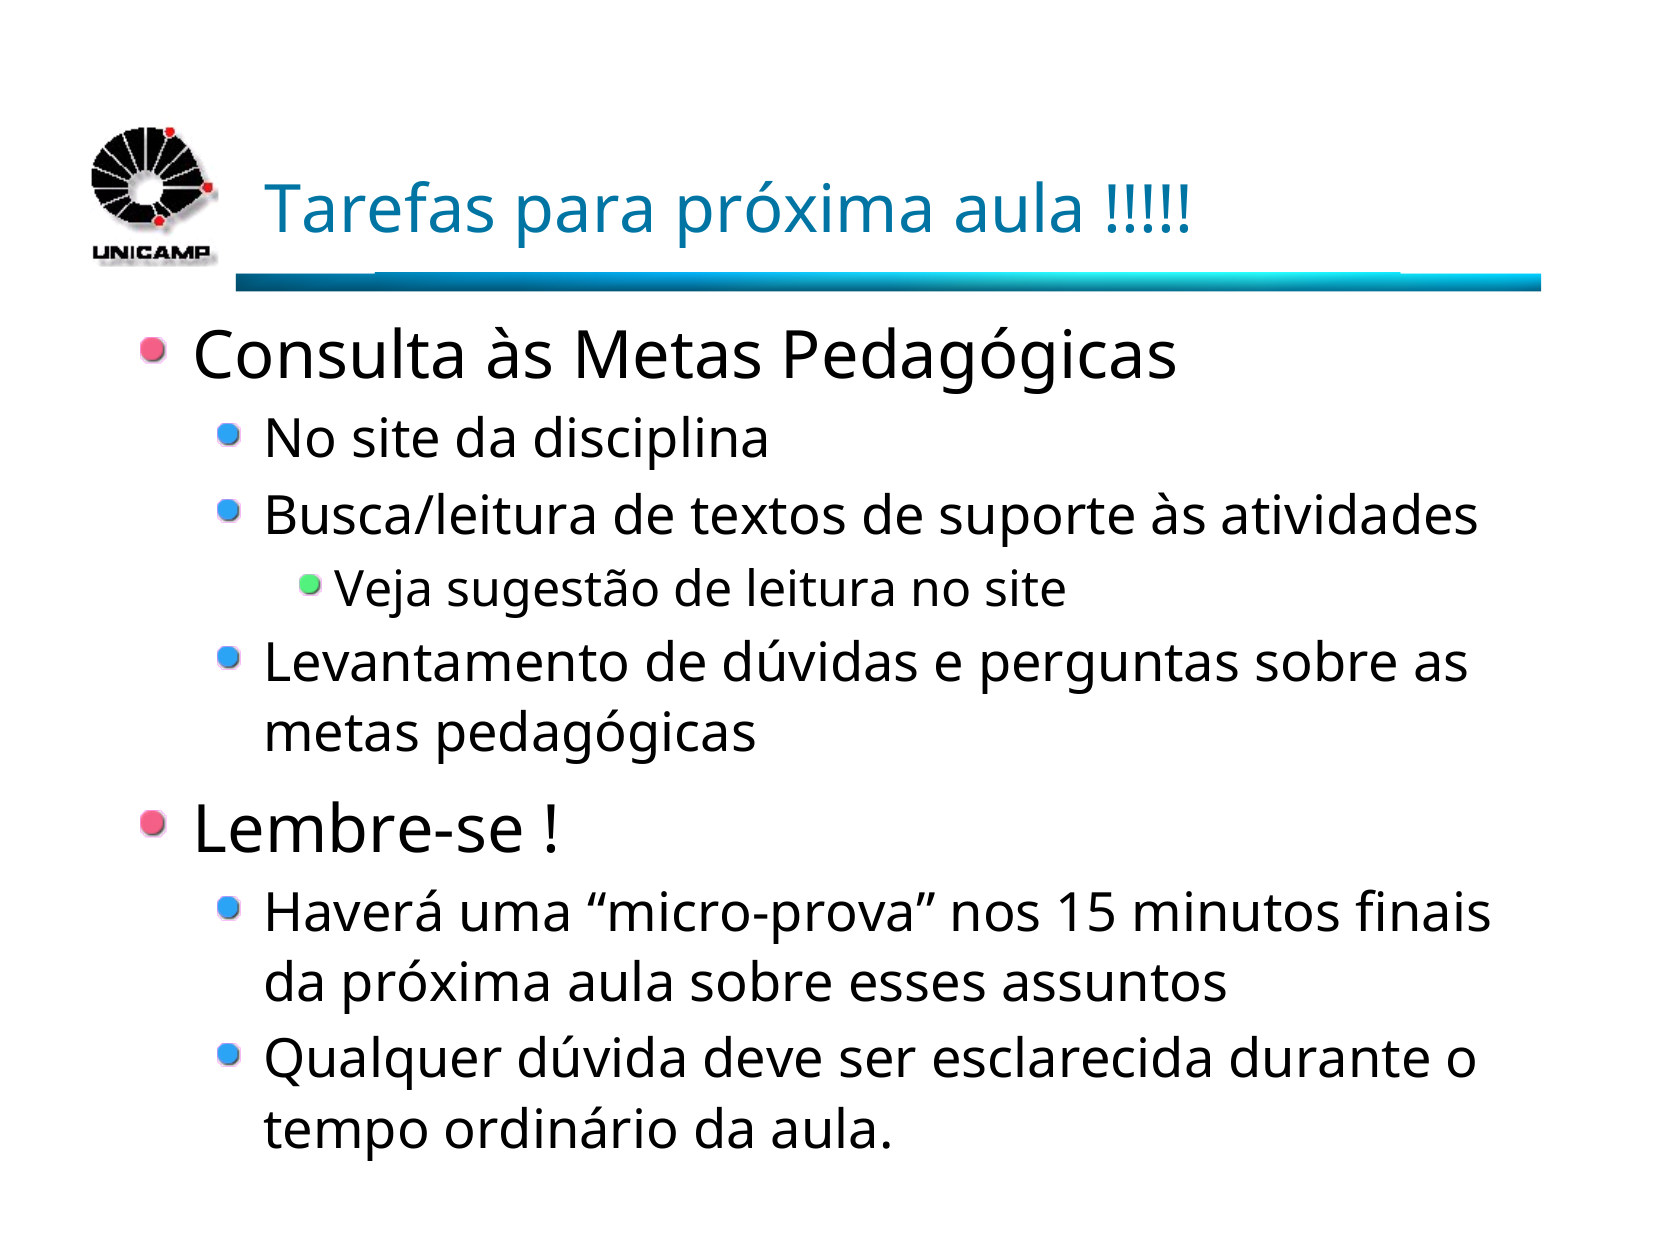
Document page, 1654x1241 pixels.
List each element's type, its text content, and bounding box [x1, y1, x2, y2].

picture [125, 272, 1654, 295]
list Consulta às Metas Pedagógicas No site da disciplina Busca/leitura de textos de suporte às atividades Veja sugestão de leitura no site Levantamento de dúvidas e perguntas sobre as metas pedagógicas Lembre-se ! Haverá uma “micro-prova” nos 15 minutos finais da próxima aula sobre esses assuntos Qualquer dúvida deve ser esclarecida durante o tempo ordinário da aula. [121, 309, 1534, 1075]
title Tarefas para próxima aula !!!!! [264, 42, 1534, 250]
